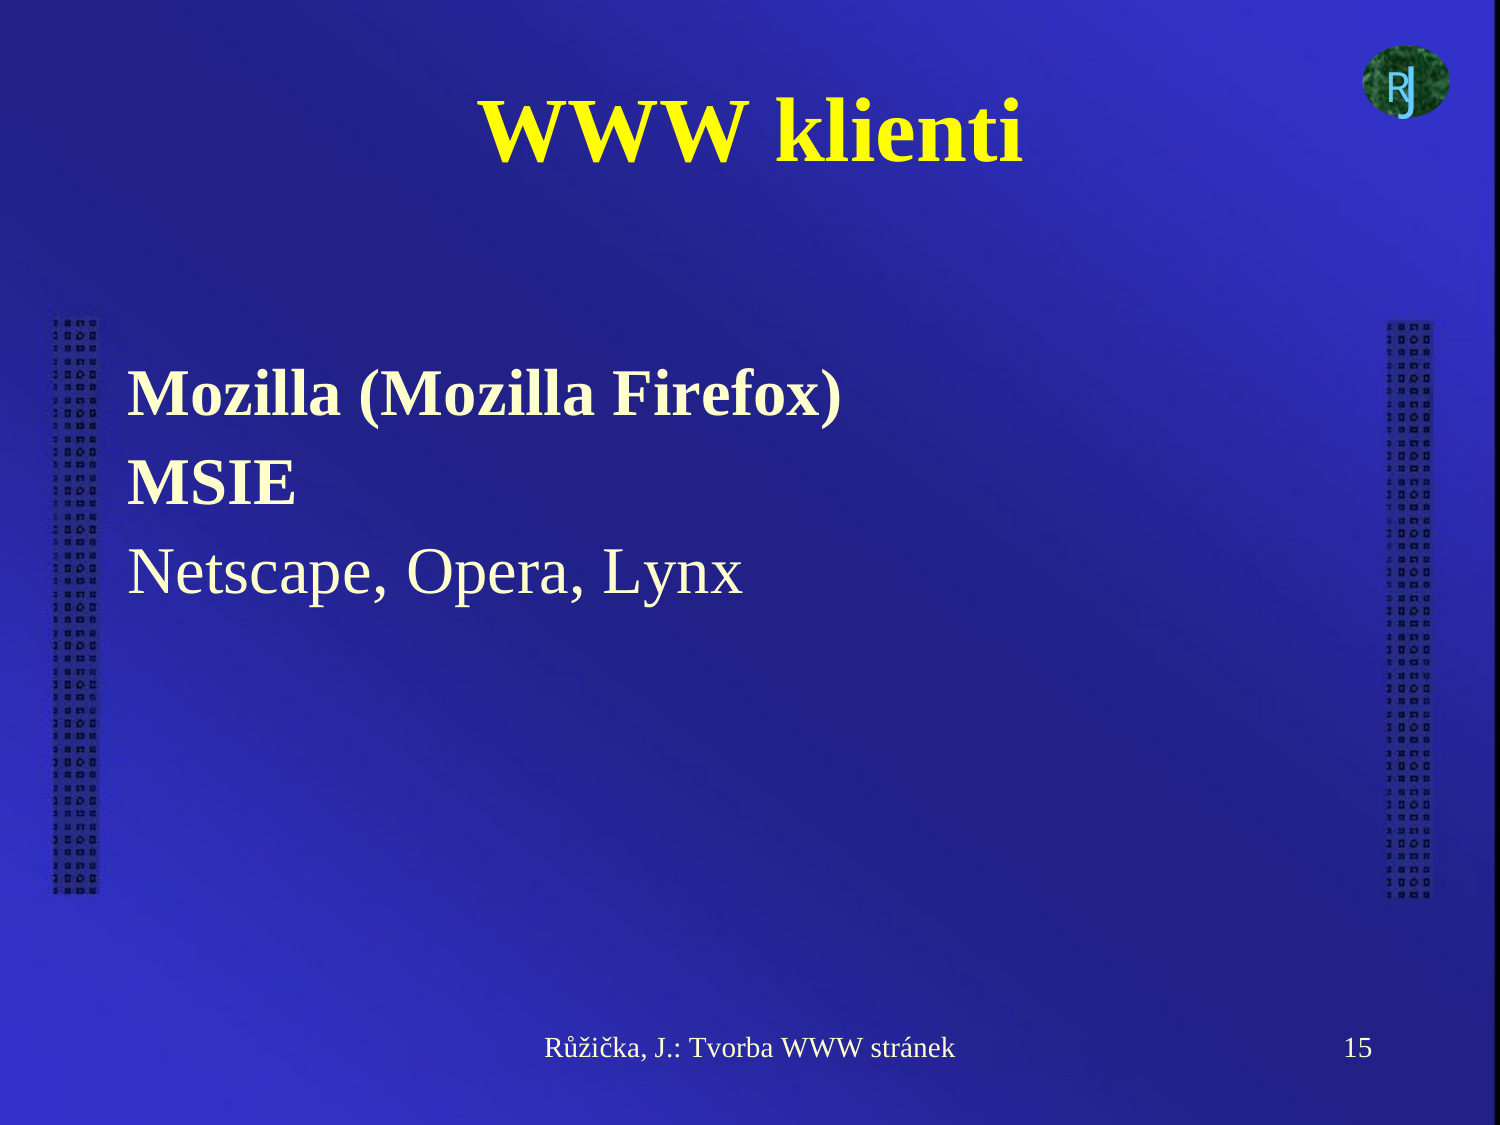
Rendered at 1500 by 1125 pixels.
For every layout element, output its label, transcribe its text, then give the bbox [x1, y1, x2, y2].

text_box [1362, 61, 1370, 102]
picture [0, 0, 1500, 1125]
text_box Růžička, J.: Tvorba WWW stránek [512, 1025, 988, 1101]
title WWW klienti [112, 37, 1388, 225]
text_box R [1370, 50, 1433, 116]
text_box 31 [1074, 1025, 1388, 1101]
text_box J [1388, 39, 1451, 128]
list Mozilla (Mozilla Firefox) MSIE Netscape, Opera, Lynx [112, 350, 1388, 925]
